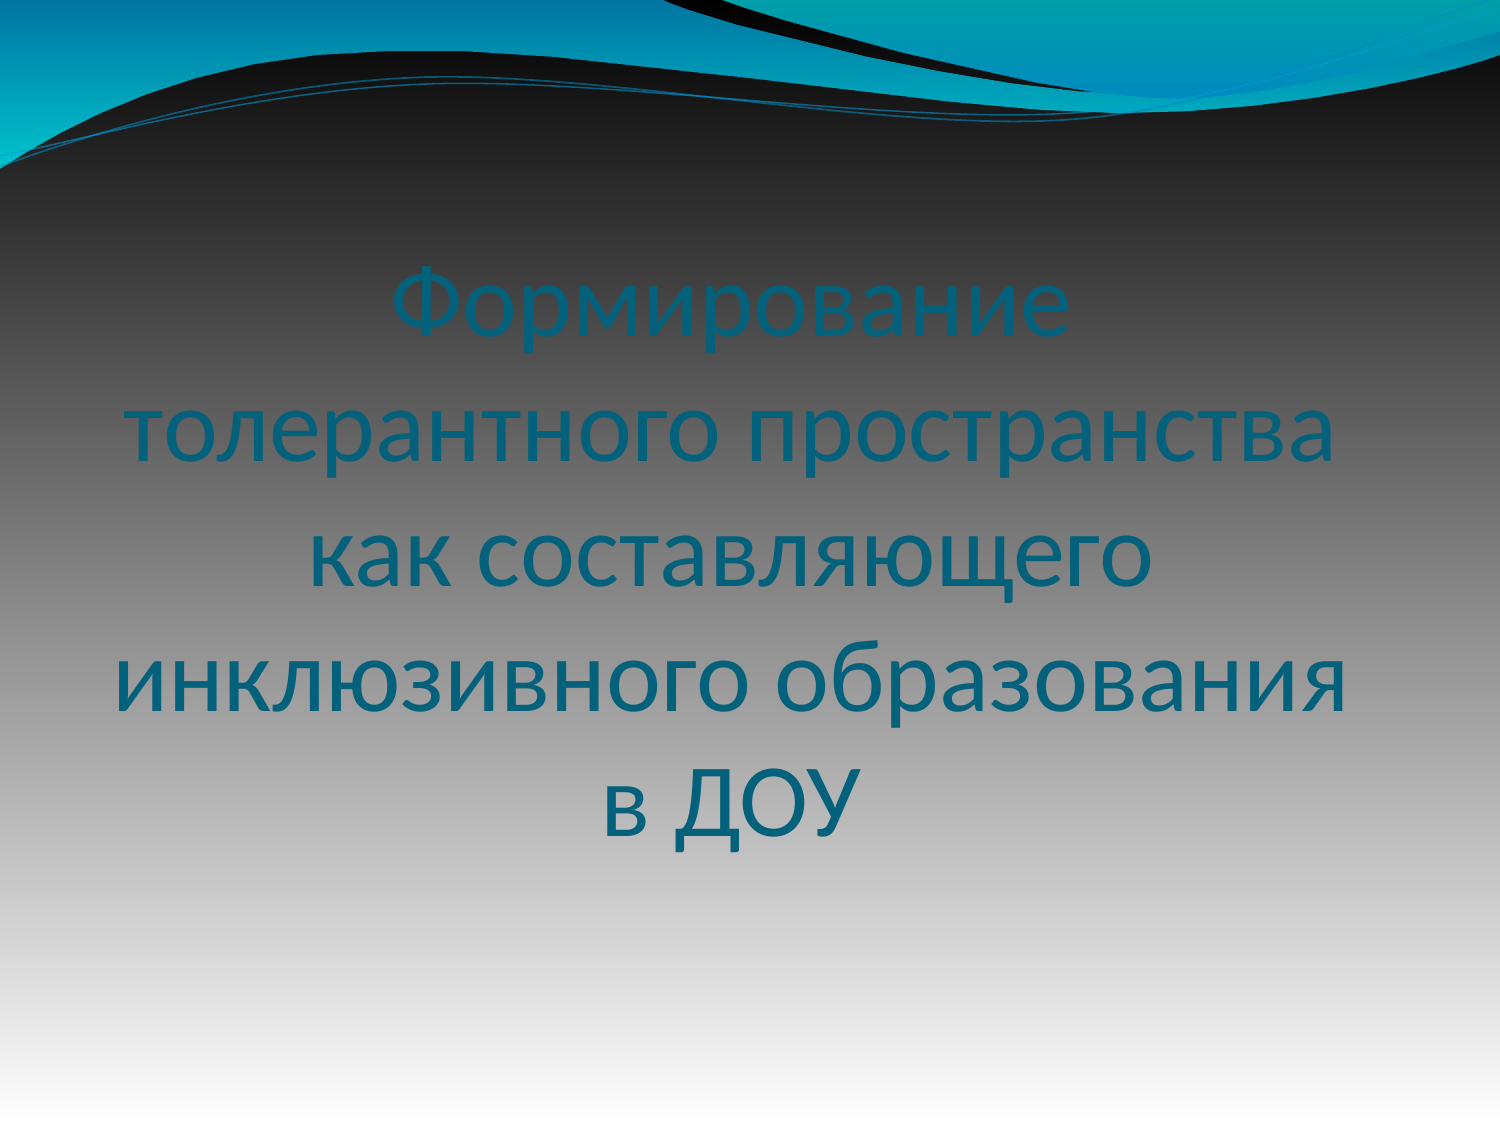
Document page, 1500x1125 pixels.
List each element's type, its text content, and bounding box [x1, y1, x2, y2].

title Формирование толерантного пространства как составляющего инклюзивного образования в ДОУ [87, 818, 1376, 868]
title Формирование толерантного пространства как составляющего инклюзивного образования в ДОУ [87, 224, 1376, 529]
subtitle [87, 529, 1376, 818]
